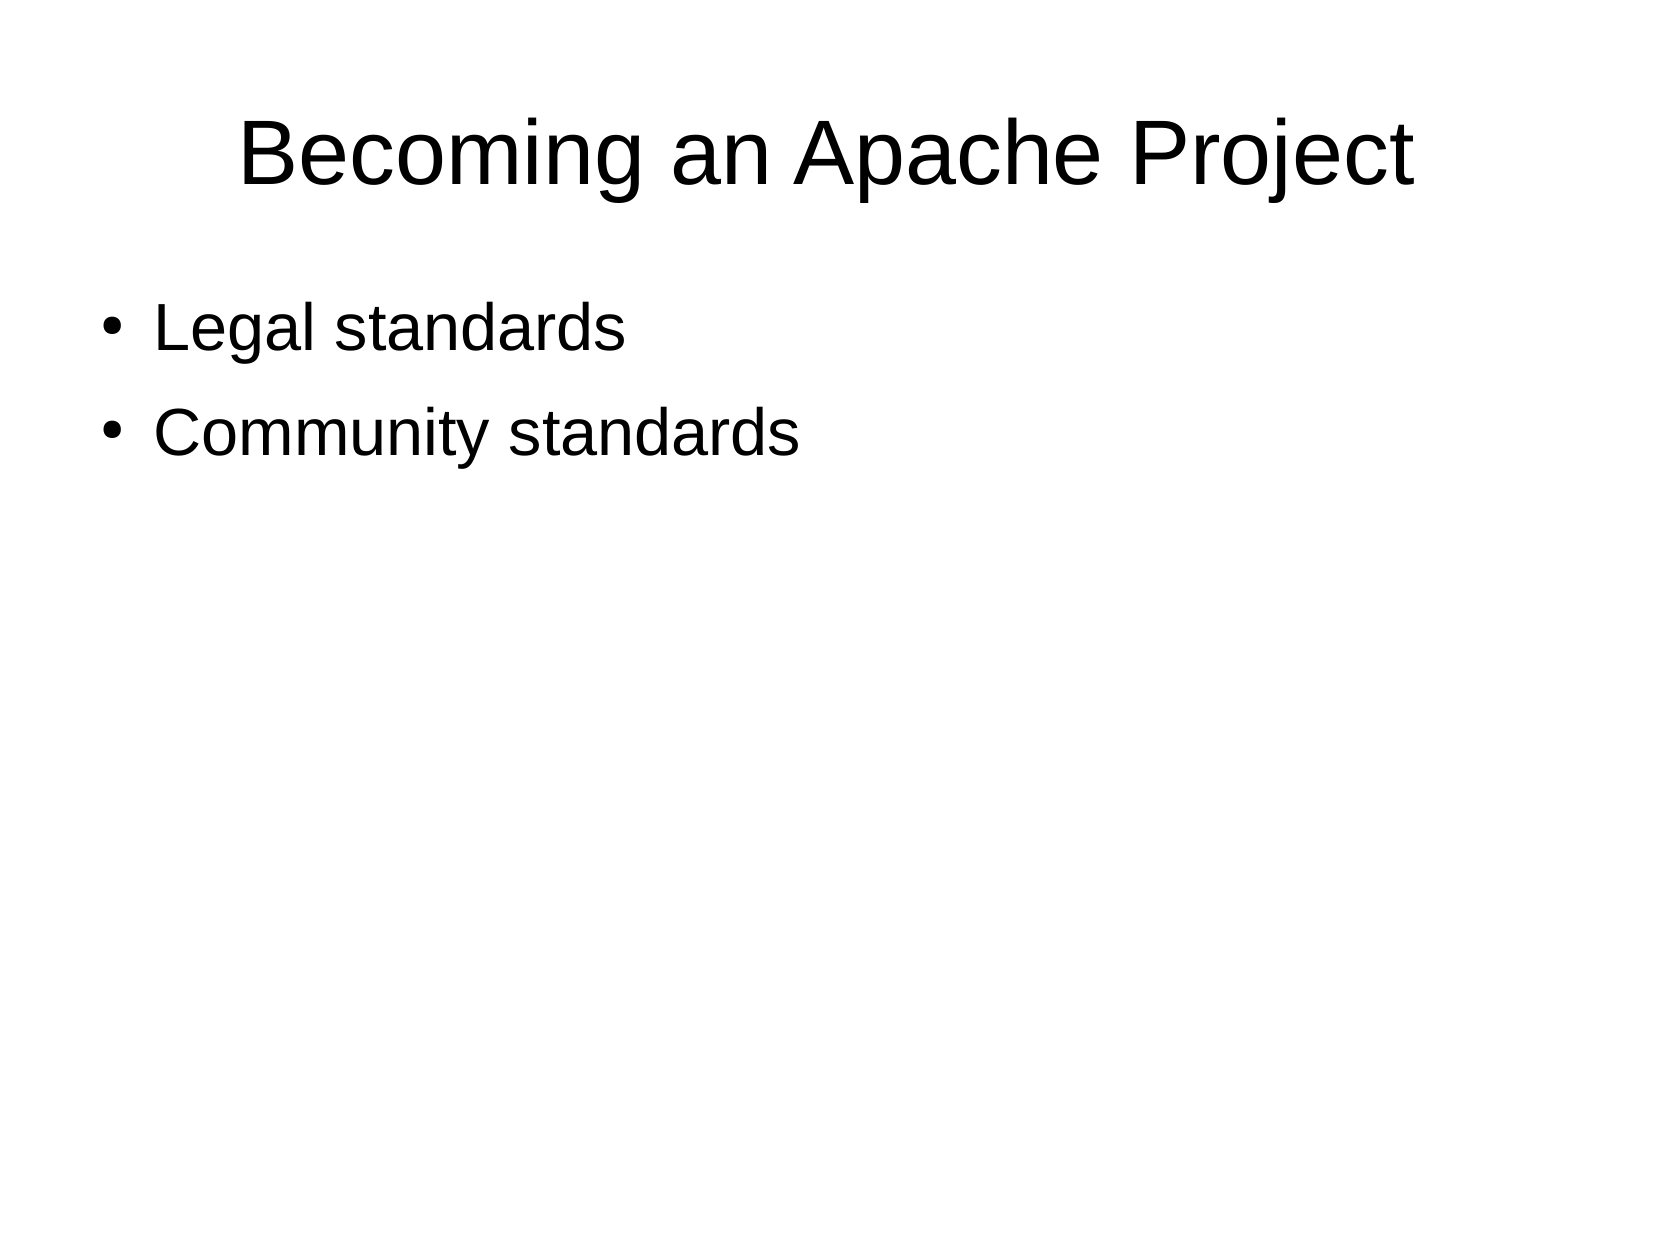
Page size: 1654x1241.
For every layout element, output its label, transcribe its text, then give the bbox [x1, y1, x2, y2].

title Becoming an Apache Project [82, 49, 1571, 257]
list Legal standards Community standards [82, 290, 1571, 1010]
